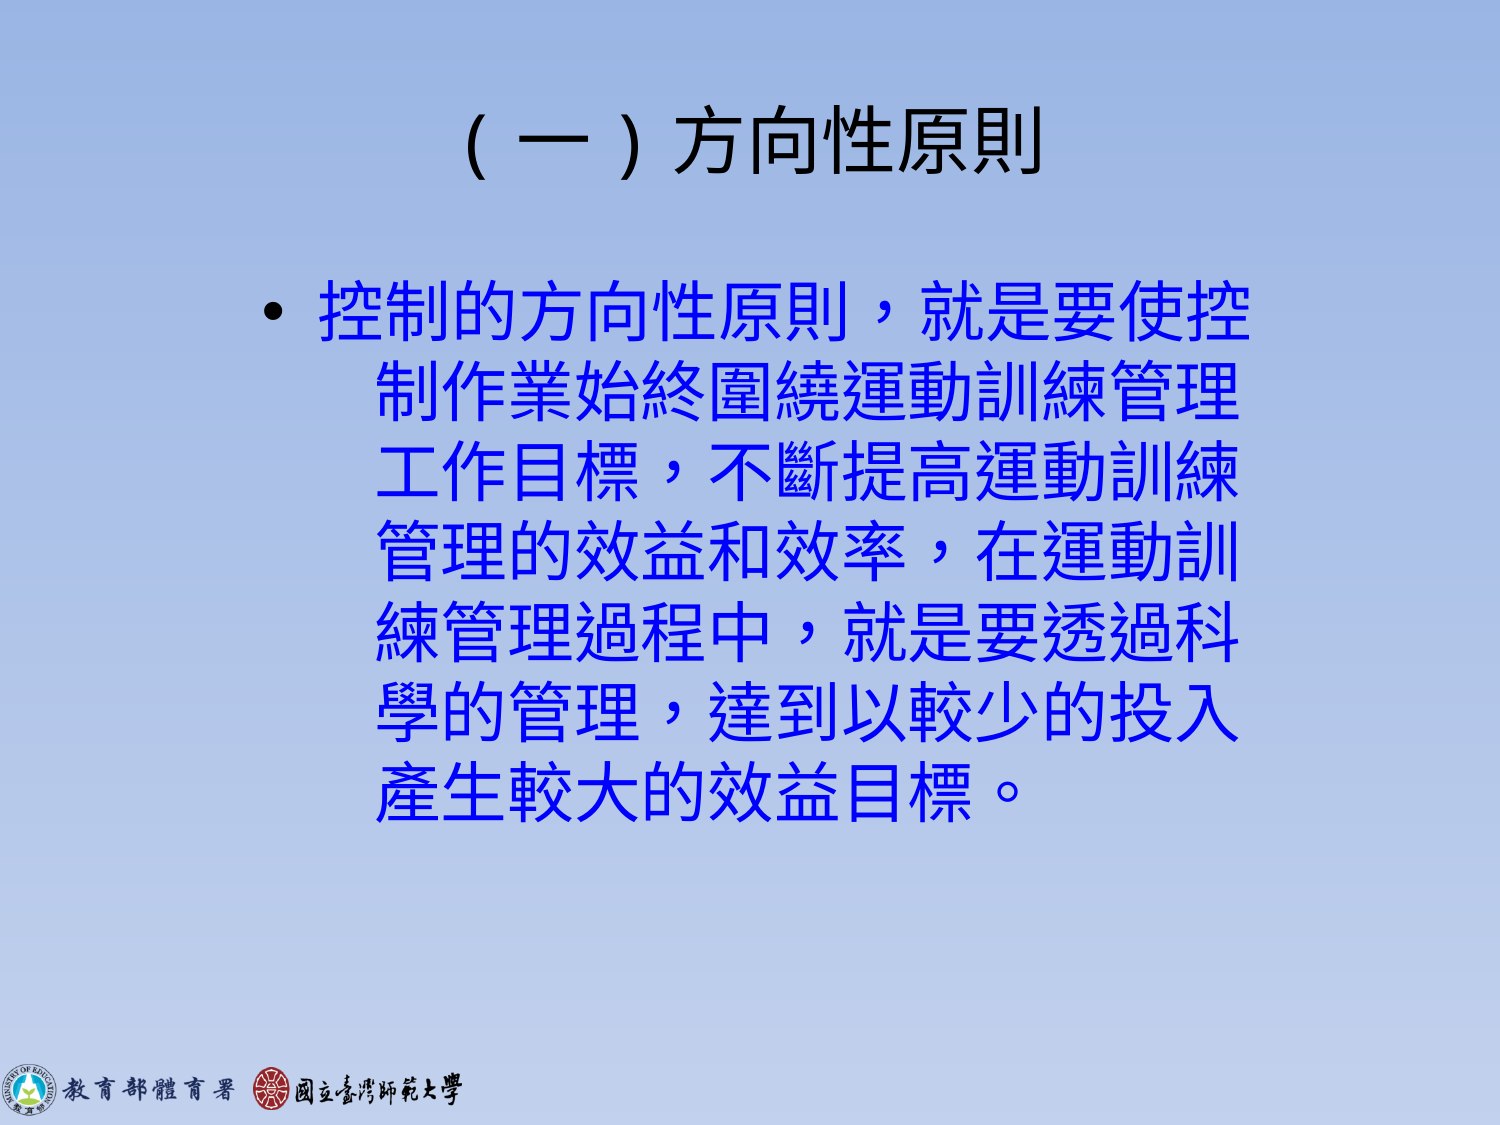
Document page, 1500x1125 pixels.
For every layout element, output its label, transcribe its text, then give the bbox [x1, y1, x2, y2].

list 控制的方向性原則，就是要使控制作業始終圍繞運動訓練管理工作目標，不斷提高運動訓練管理的效益和效率，在運動訓練管理過程中，就是要透過科學的管理，達到以較少的投入產生較大的效益目標。 [246, 262, 1319, 889]
title (一)方向性原則 [75, 45, 1426, 233]
